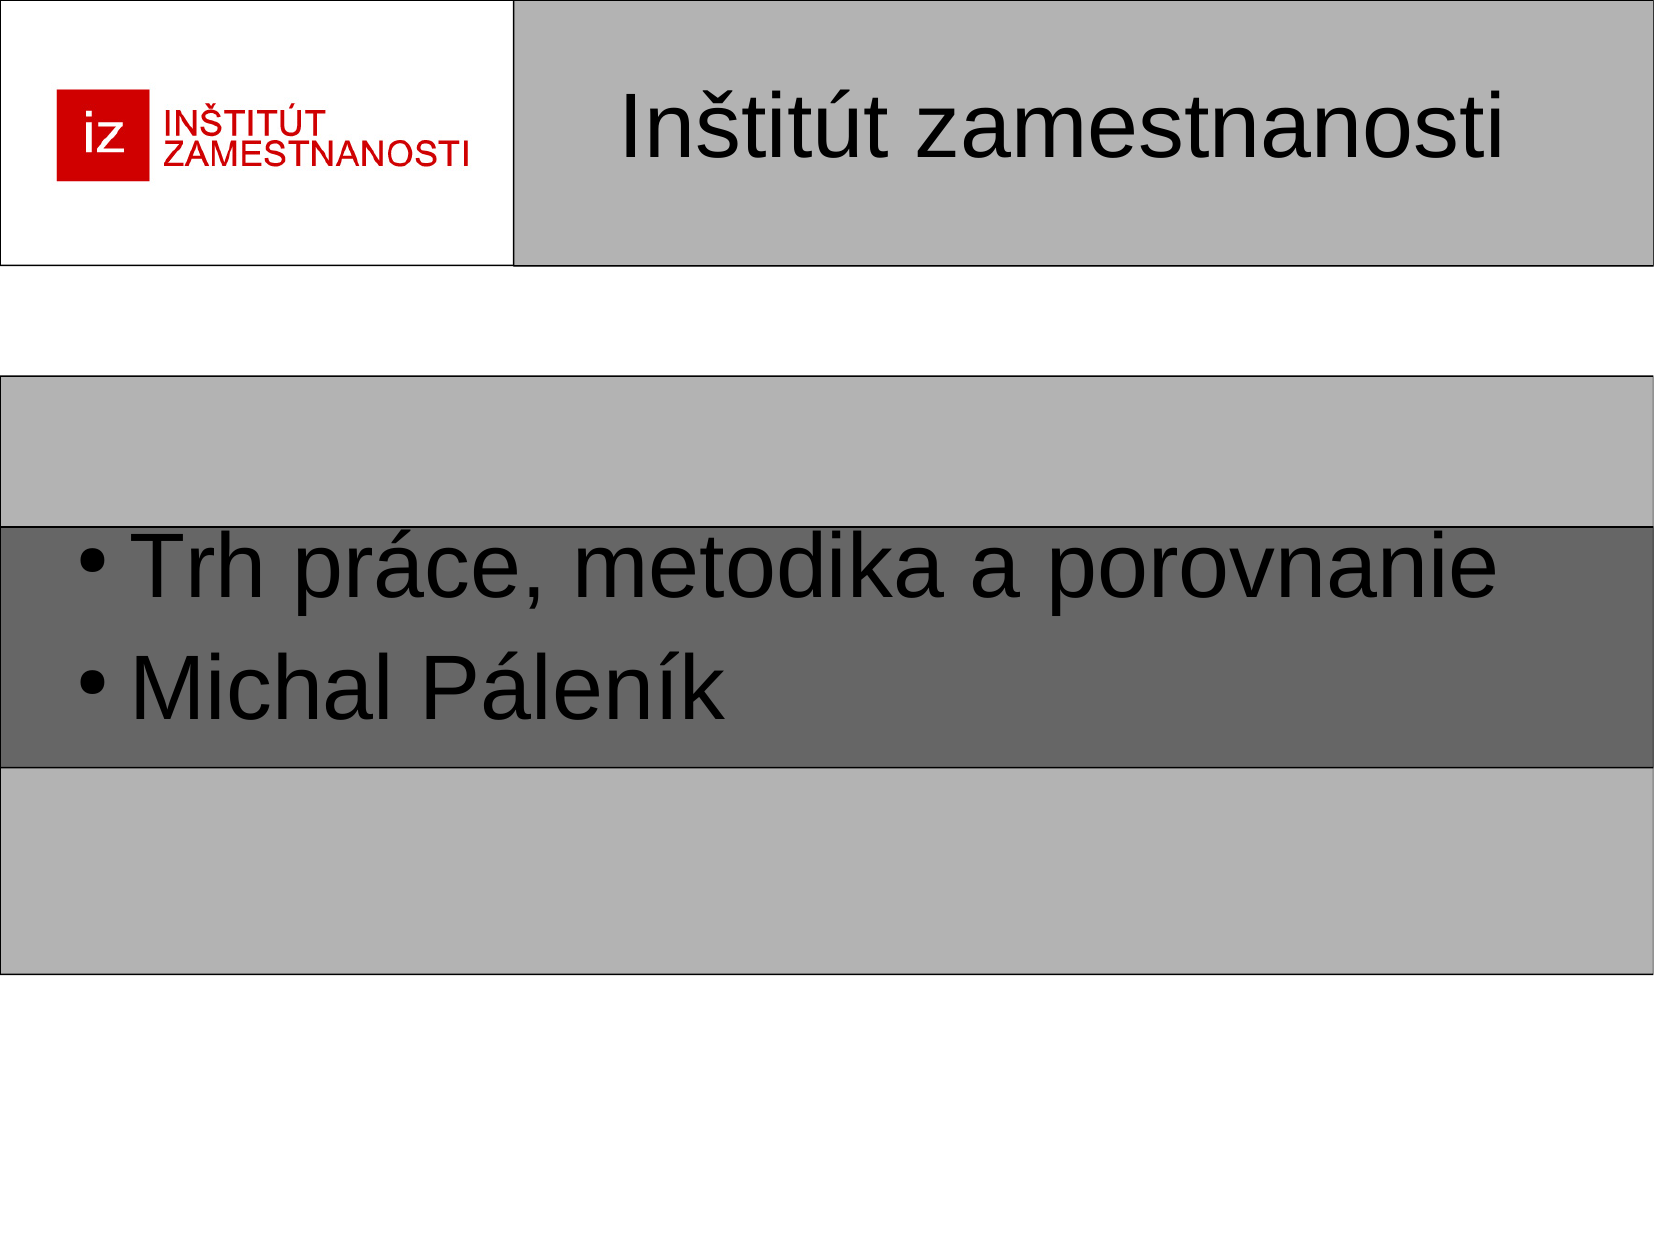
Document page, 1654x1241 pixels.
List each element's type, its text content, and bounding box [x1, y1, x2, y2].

title Inštitút zamestnanosti [561, 29, 1565, 237]
text_box [0, 376, 1654, 975]
list Trh práce, metodika a porovnanie Michal Páleník [59, 531, 1506, 768]
picture [5, 8, 512, 257]
